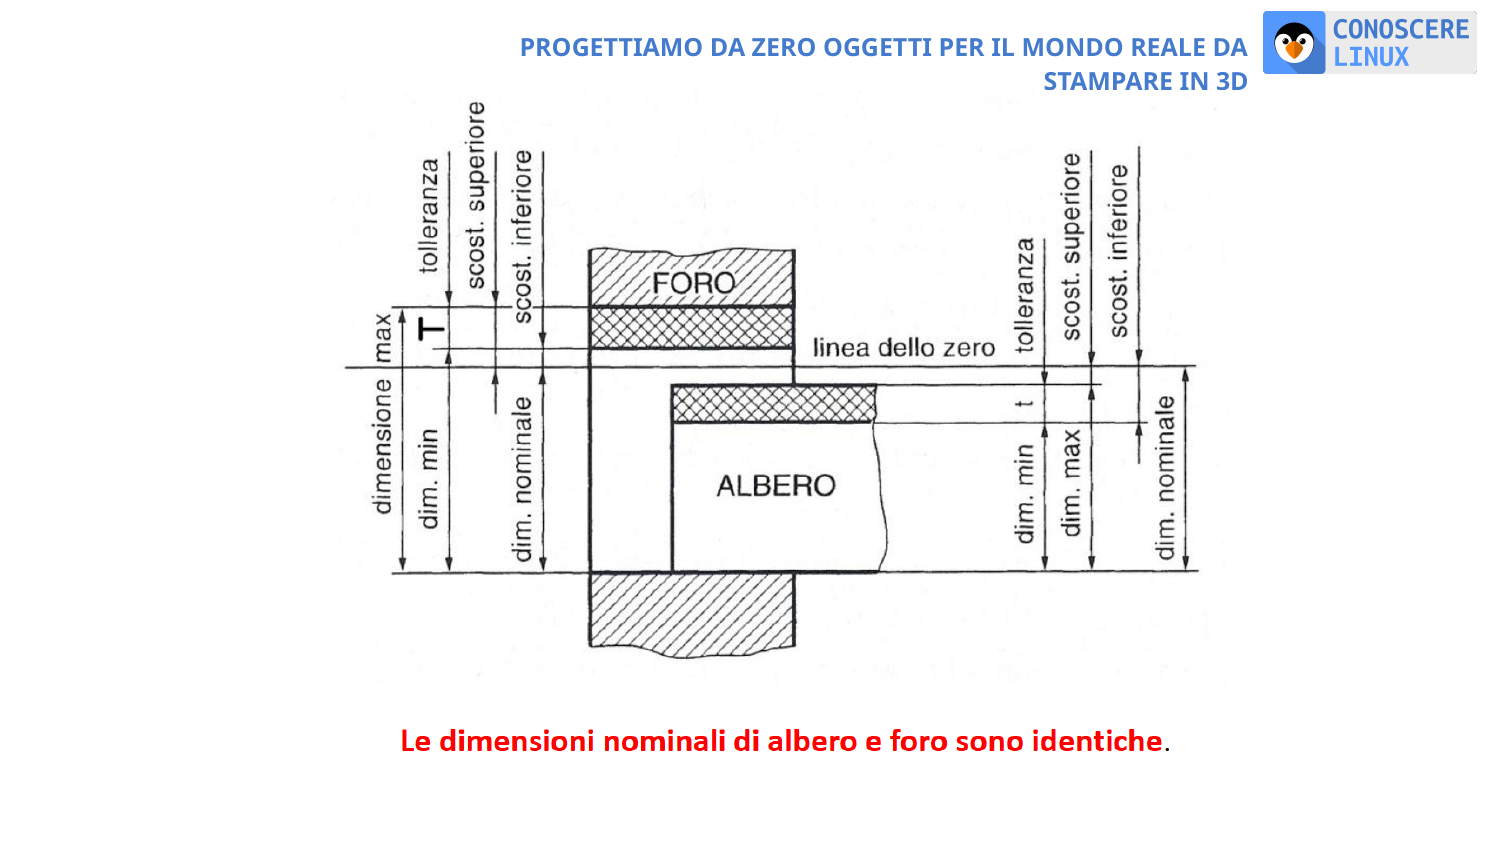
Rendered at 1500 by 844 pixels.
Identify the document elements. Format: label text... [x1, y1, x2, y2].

picture [330, 90, 1229, 783]
picture [1263, 11, 1477, 74]
text_box PROGETTIAMO DA ZERO OGGETTI PER IL MONDO REALE DA STAMPARE IN 3D [437, 21, 1264, 91]
